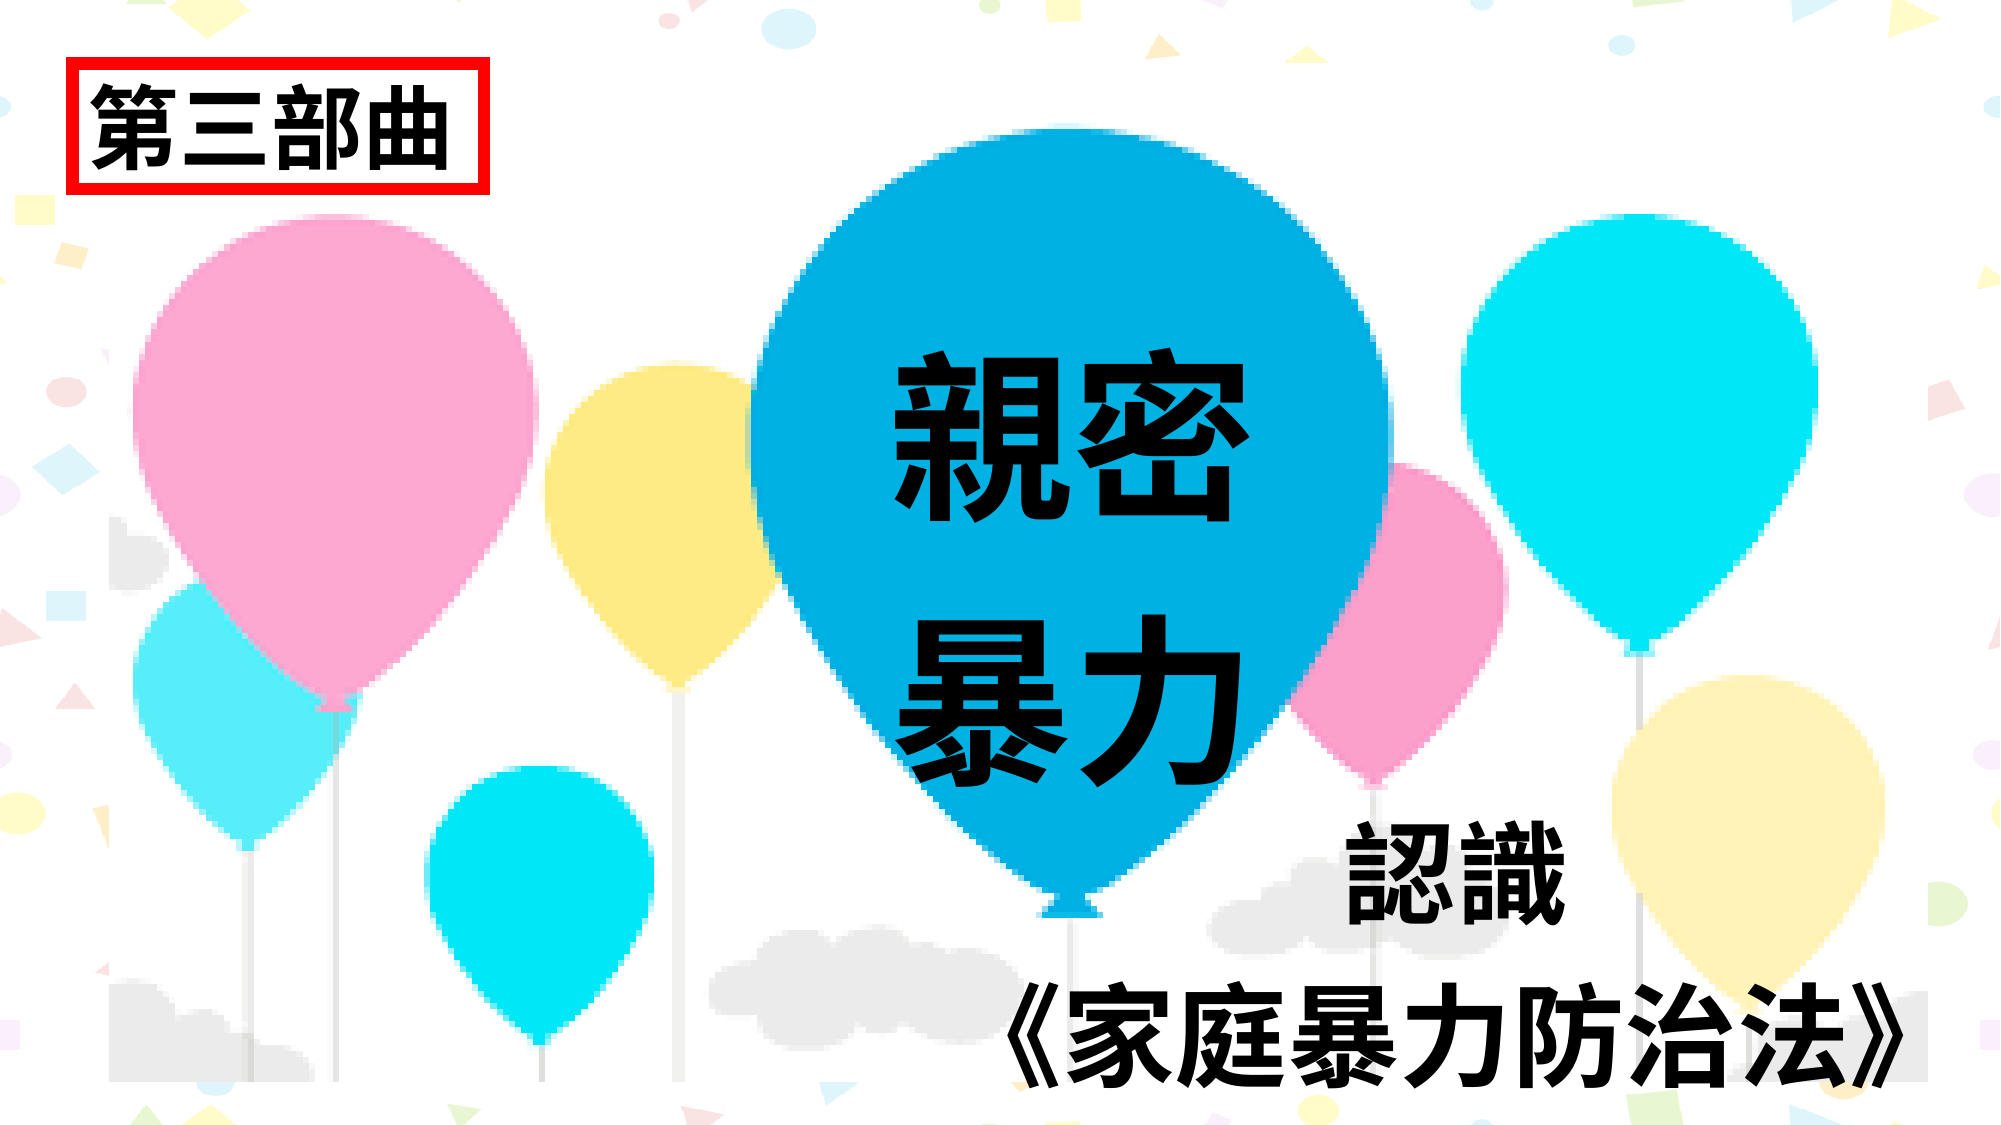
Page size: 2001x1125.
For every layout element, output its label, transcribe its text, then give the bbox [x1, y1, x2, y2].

text_box 親密 暴力 [939, 635, 1022, 641]
text_box 親密 暴力 [939, 655, 1022, 662]
text_box 親密 暴力 [1124, 675, 1216, 769]
text_box 親密 暴力 [963, 676, 998, 684]
text_box 親密 暴力 [875, 272, 1271, 769]
text_box 認識 《家庭暴力防治法》 [823, 769, 2000, 1097]
picture [109, 63, 1928, 1082]
text_box 第三部曲 [72, 64, 484, 189]
text_box 親密 暴力 [963, 700, 998, 709]
